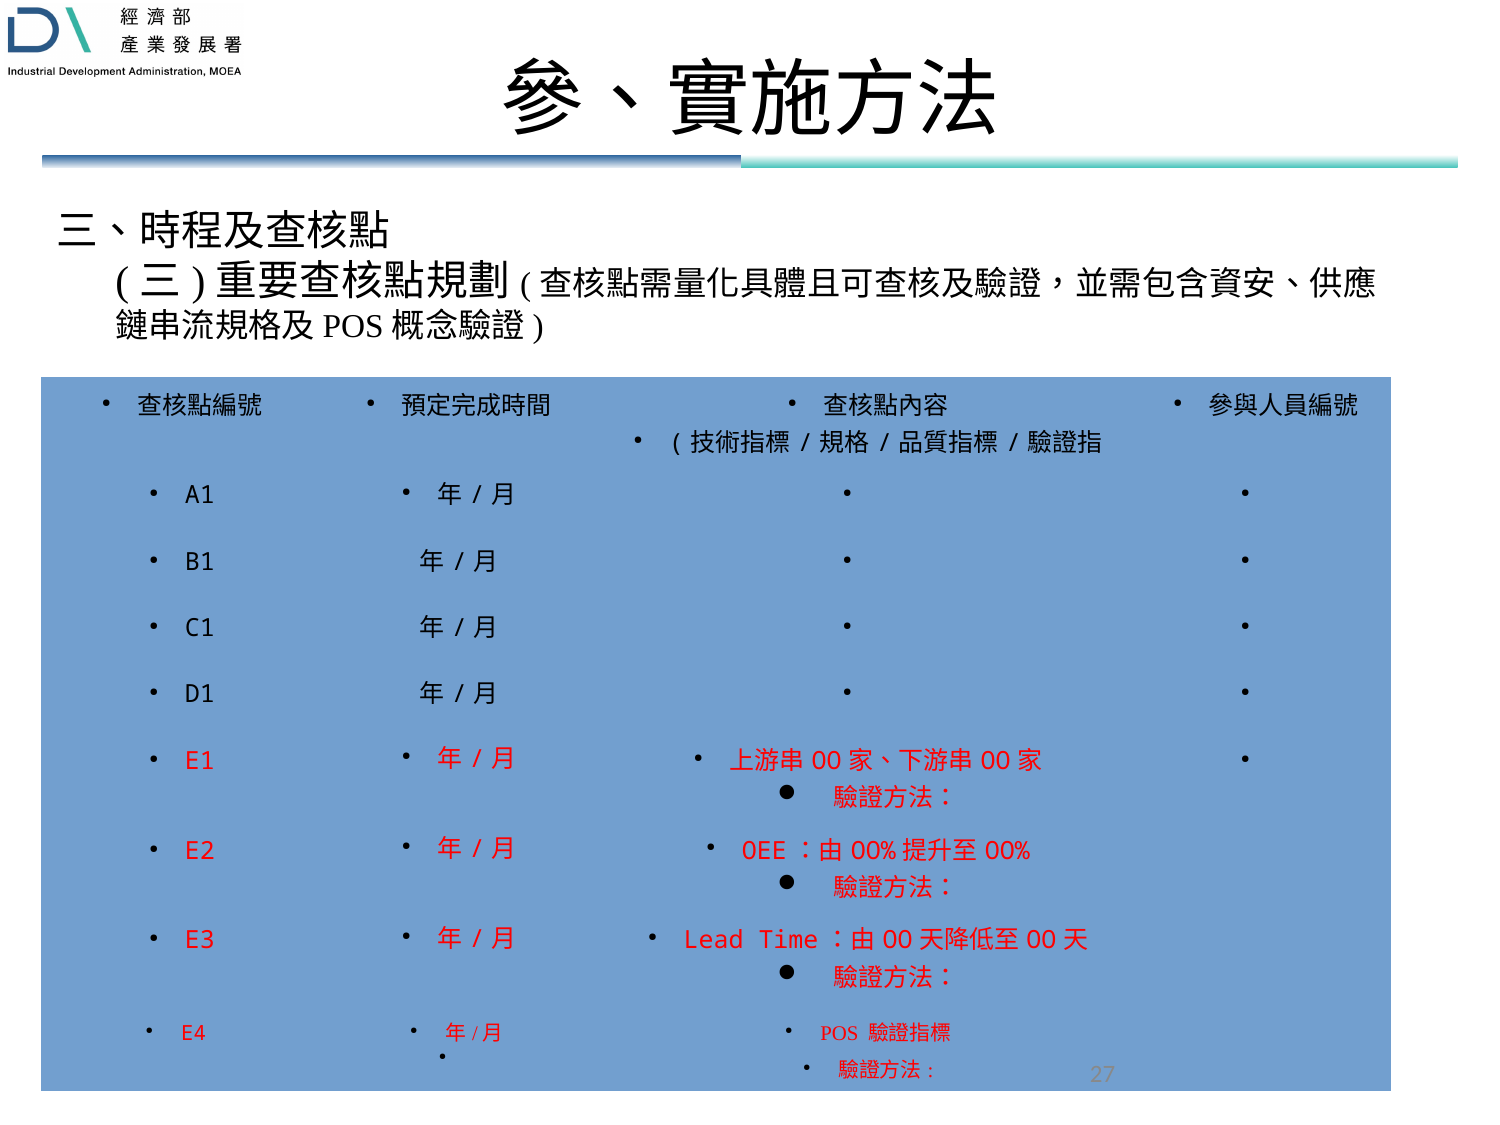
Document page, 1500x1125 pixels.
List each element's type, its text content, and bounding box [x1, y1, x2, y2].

table_cell [1141, 911, 1391, 1001]
table_cell [1141, 533, 1391, 599]
table_cell 年/月 [323, 665, 595, 732]
table_cell B1 [41, 533, 323, 599]
table_cell C1 [41, 599, 323, 665]
table_cell [1141, 466, 1391, 533]
text_box 27 [1074, 1042, 1426, 1103]
table_cell [595, 665, 1141, 732]
table_cell E1 [41, 732, 323, 821]
table_cell 年/月 [323, 533, 595, 599]
table_cell POS 驗證指標 驗證方法: [595, 1001, 1141, 1091]
title 參、實施方法 [75, 19, 1426, 171]
table_header 參與人員編號 [1141, 377, 1391, 466]
table_cell 年/月 [323, 821, 595, 911]
table_cell E4 [41, 1001, 323, 1091]
table_cell 年/月 [323, 911, 595, 1001]
text_box 三、時程及查核點 (三)重要查核點規劃(查核點需量化具體且可查核及驗證，並需包含資安、供應鏈串流規格及POS概念驗證) [41, 196, 1391, 351]
table_cell 年/月 [323, 1001, 595, 1091]
table_cell Lead Time：由OO天降低至OO天 驗證方法： [595, 911, 1141, 1001]
table_cell [1141, 665, 1391, 732]
table_header 查核點內容 (技術指標/規格/品質指標/驗證指標) [595, 377, 1141, 466]
table_cell [1141, 1001, 1391, 1042]
table_cell E3 [41, 911, 323, 1001]
table_cell E2 [41, 821, 323, 911]
table_cell [595, 466, 1141, 533]
table_cell OEE：由OO%提升至OO% 驗證方法： [595, 821, 1141, 911]
table_cell D1 [41, 665, 323, 732]
table_cell [595, 533, 1141, 599]
table_cell 年/月 [323, 599, 595, 665]
table_cell [1141, 821, 1391, 911]
table_cell [1141, 599, 1391, 665]
table_cell 年/月 [323, 466, 595, 533]
table_cell 上游串OO家、下游串OO家 驗證方法： [595, 732, 1141, 821]
table_cell [1141, 732, 1391, 821]
table_cell A1 [41, 466, 323, 533]
table_header 查核點編號 [41, 377, 323, 466]
table_header 預定完成時間 [323, 377, 595, 466]
table_cell 年/月 [323, 732, 595, 821]
table_cell [595, 599, 1141, 665]
